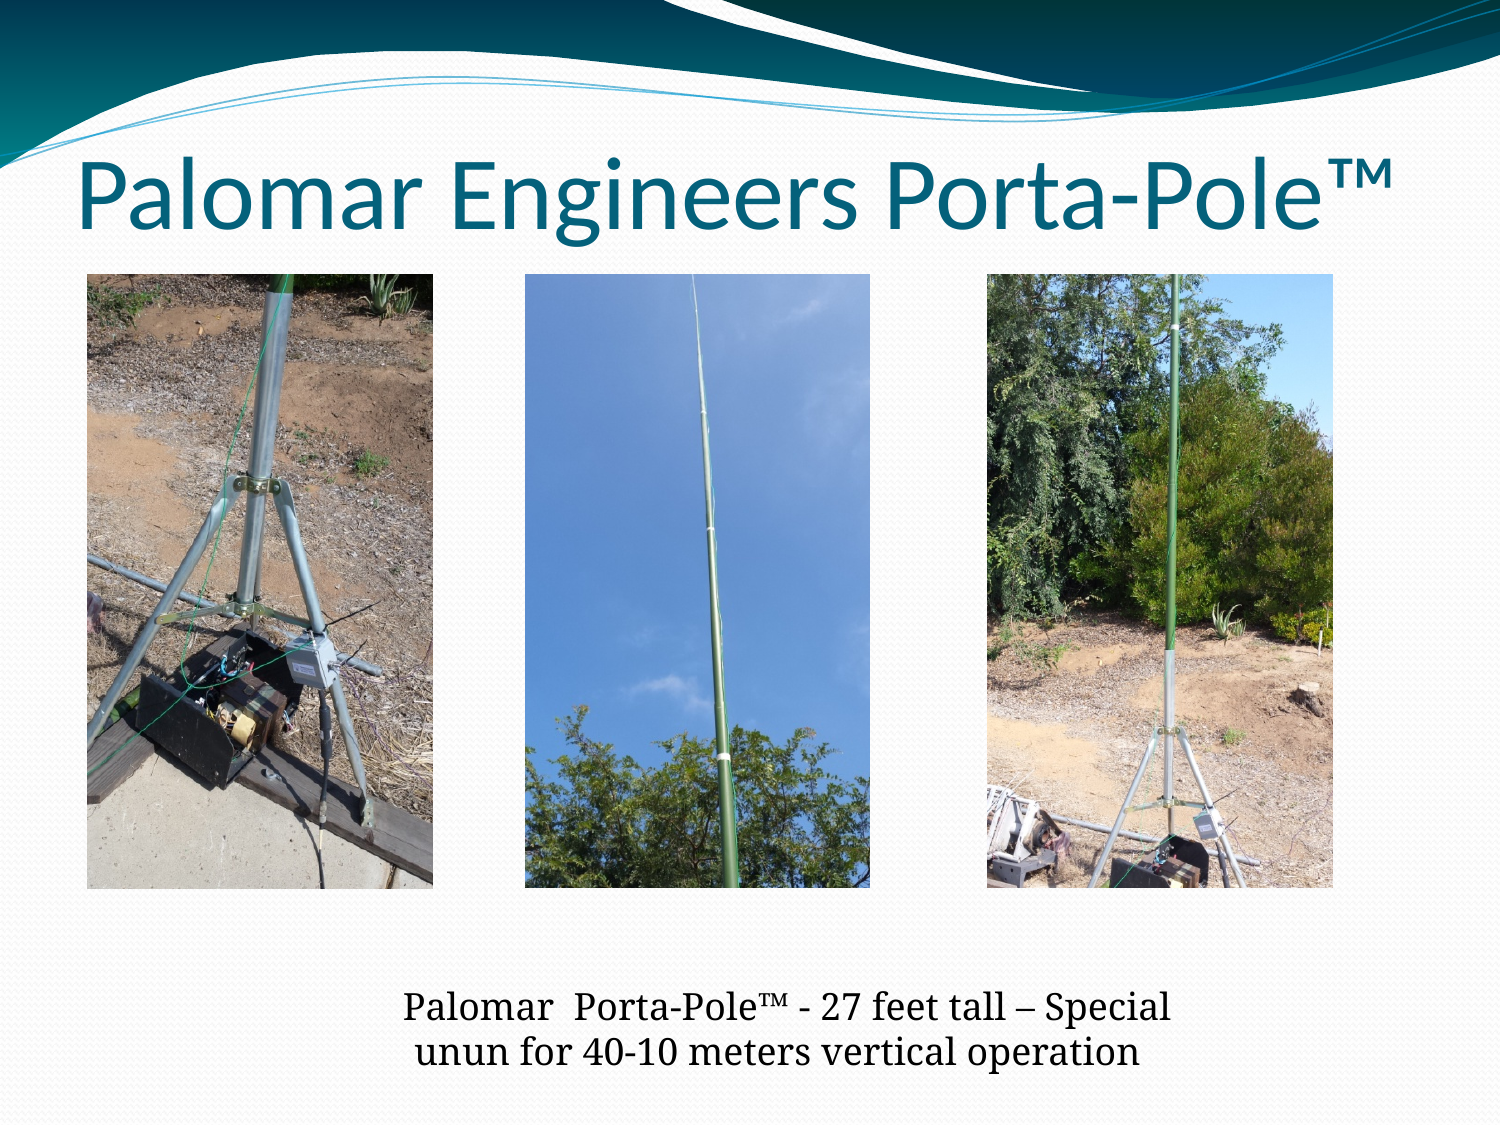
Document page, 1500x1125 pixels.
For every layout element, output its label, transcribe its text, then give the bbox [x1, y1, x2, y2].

title Palomar Engineers Porta-Pole™ [75, 115, 1426, 251]
picture [525, 275, 870, 888]
text_box Palomar Porta-Pole™ - 27 feet tall – Special unun for 40-10 meters vertical operation [375, 975, 1201, 1082]
picture [987, 275, 1333, 888]
picture [87, 275, 433, 889]
